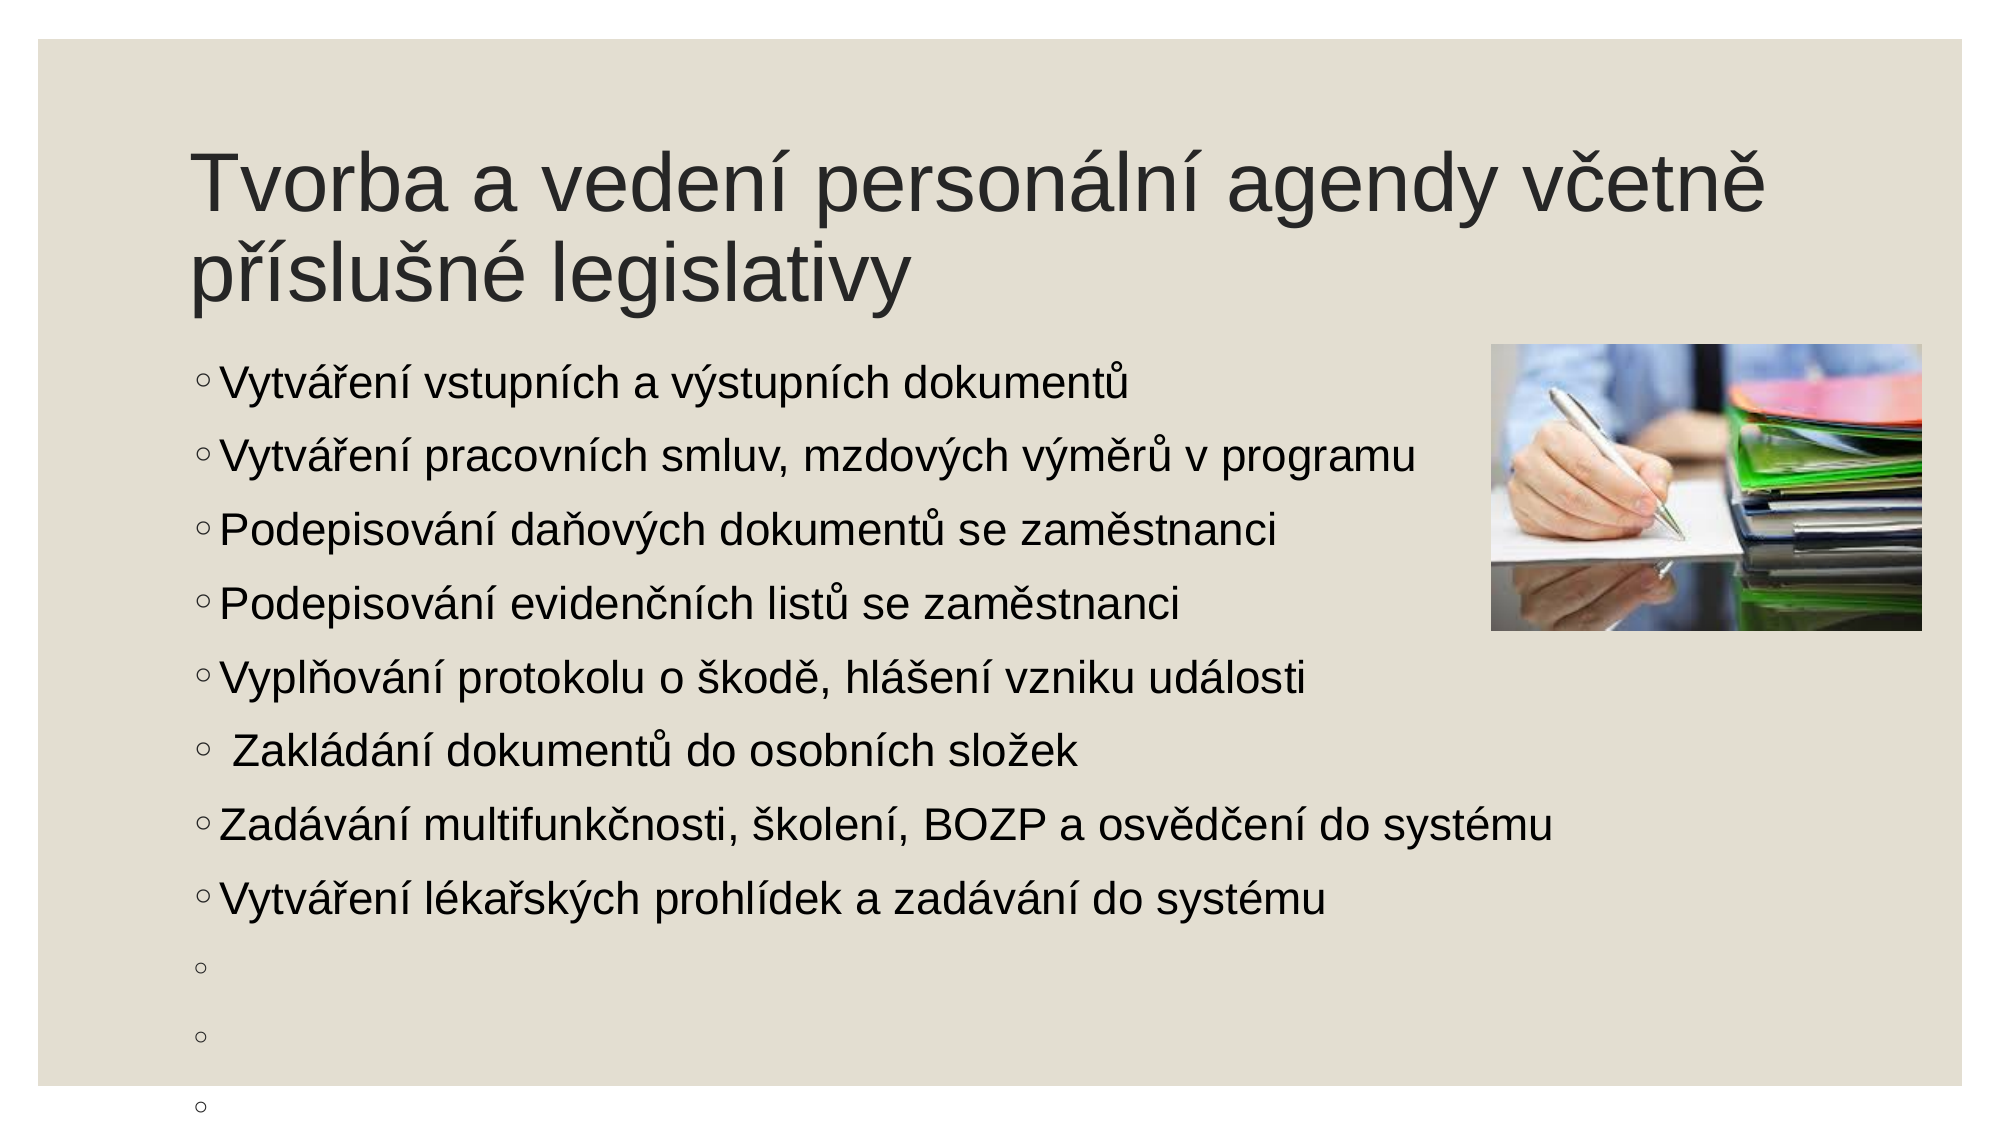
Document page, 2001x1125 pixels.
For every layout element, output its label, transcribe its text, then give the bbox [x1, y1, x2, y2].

picture [1491, 345, 1922, 631]
list Vytváření vstupních a výstupních dokumentů Vytváření pracovních smluv, mzdových výměrů v programu Podepisování daňových dokumentů se zaměstnanci Podepisování evidenčních listů se zaměstnanci Vyplňování protokolu o škodě, hlášení vzniku události Zakládání dokumentů do osobních složek Zadávání multifunkčnosti, školení, BOZP a osvědčení do systému Vytváření lékařských prohlídek a zadávání do systému [174, 345, 1825, 991]
title Tvorba a vedení personální agendy včetně příslušné legislativy [174, 39, 1825, 331]
